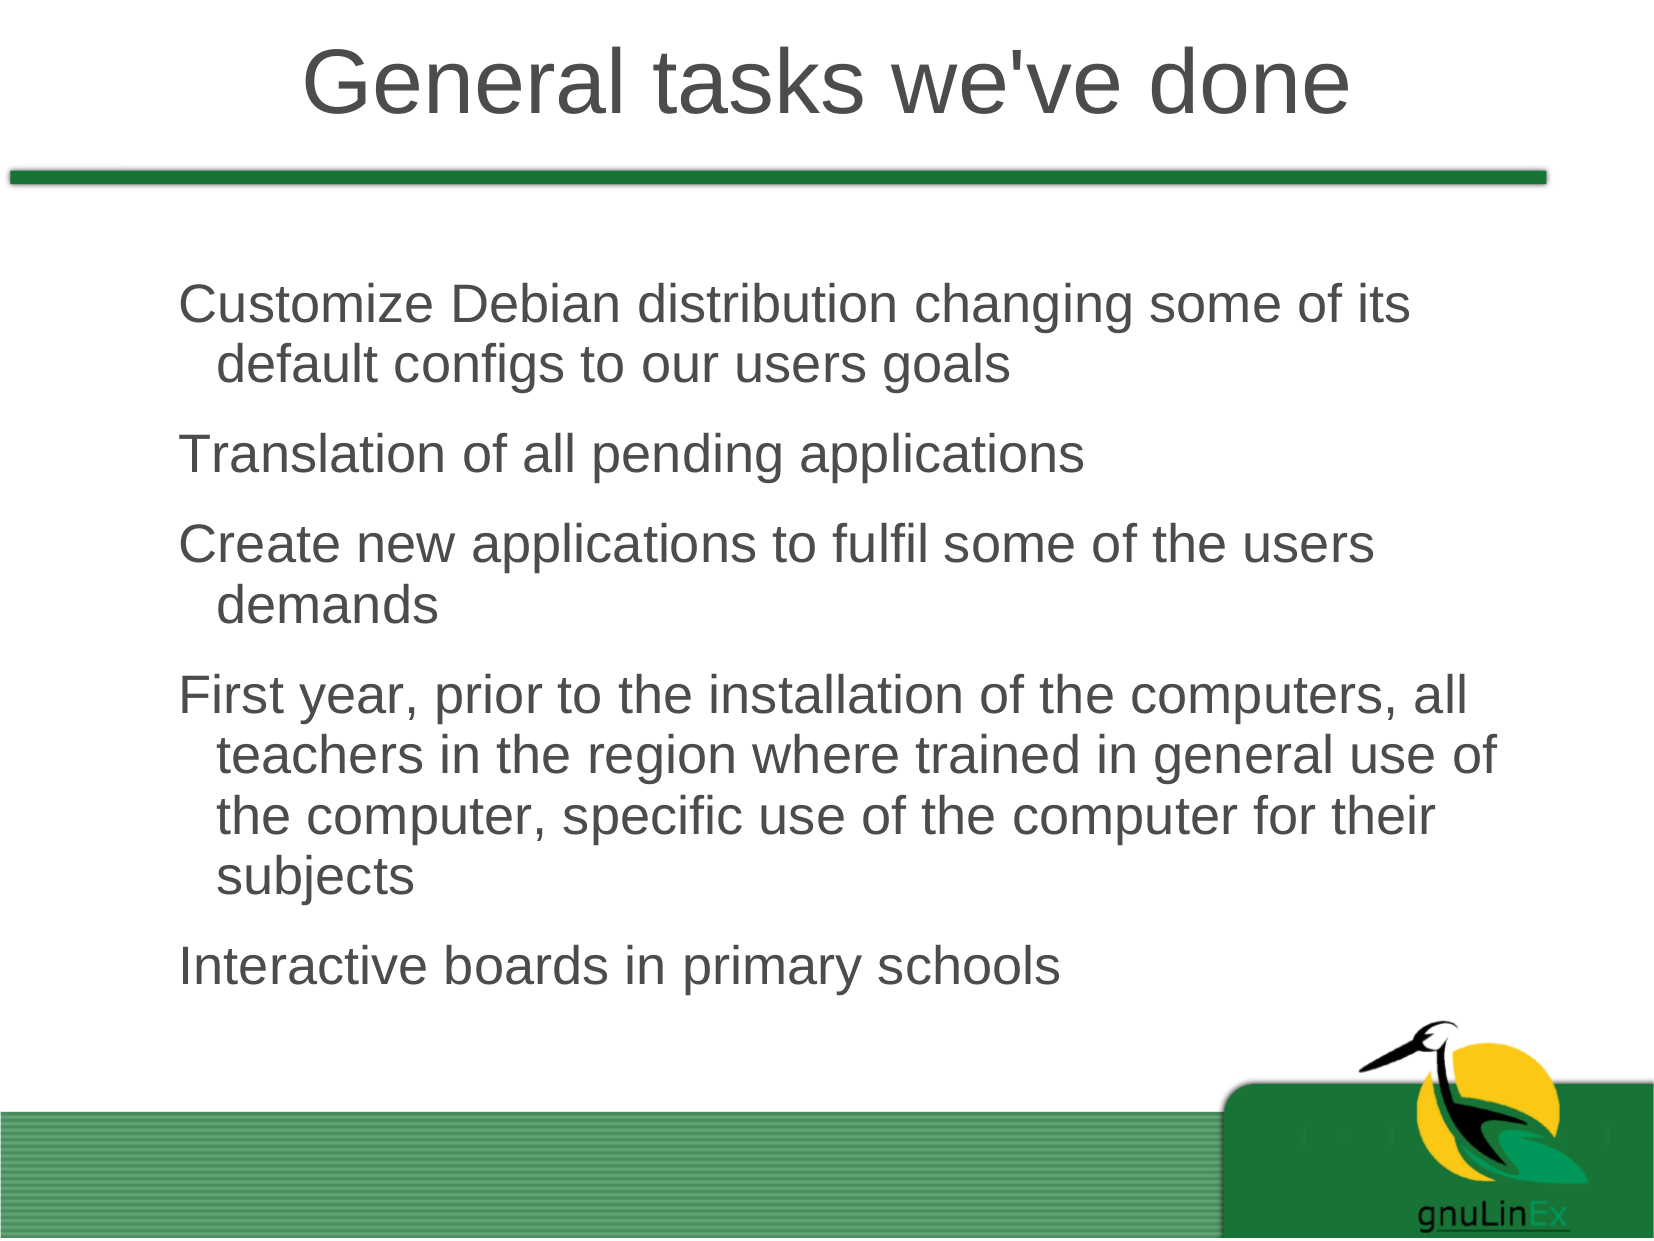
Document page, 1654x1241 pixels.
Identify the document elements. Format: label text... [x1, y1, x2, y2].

list Customize Debian distribution changing some of its default configs to our users goals Translation of all pending applications Create new applications to fulfil some of the users demands First year, prior to the installation of the computers, all teachers in the region where trained in general use of the computer, specific use of the computer for their subjects Interactive boards in primary schools [103, 273, 1516, 977]
picture [0, 0, 1654, 1238]
title General tasks we've done [121, 0, 1534, 164]
